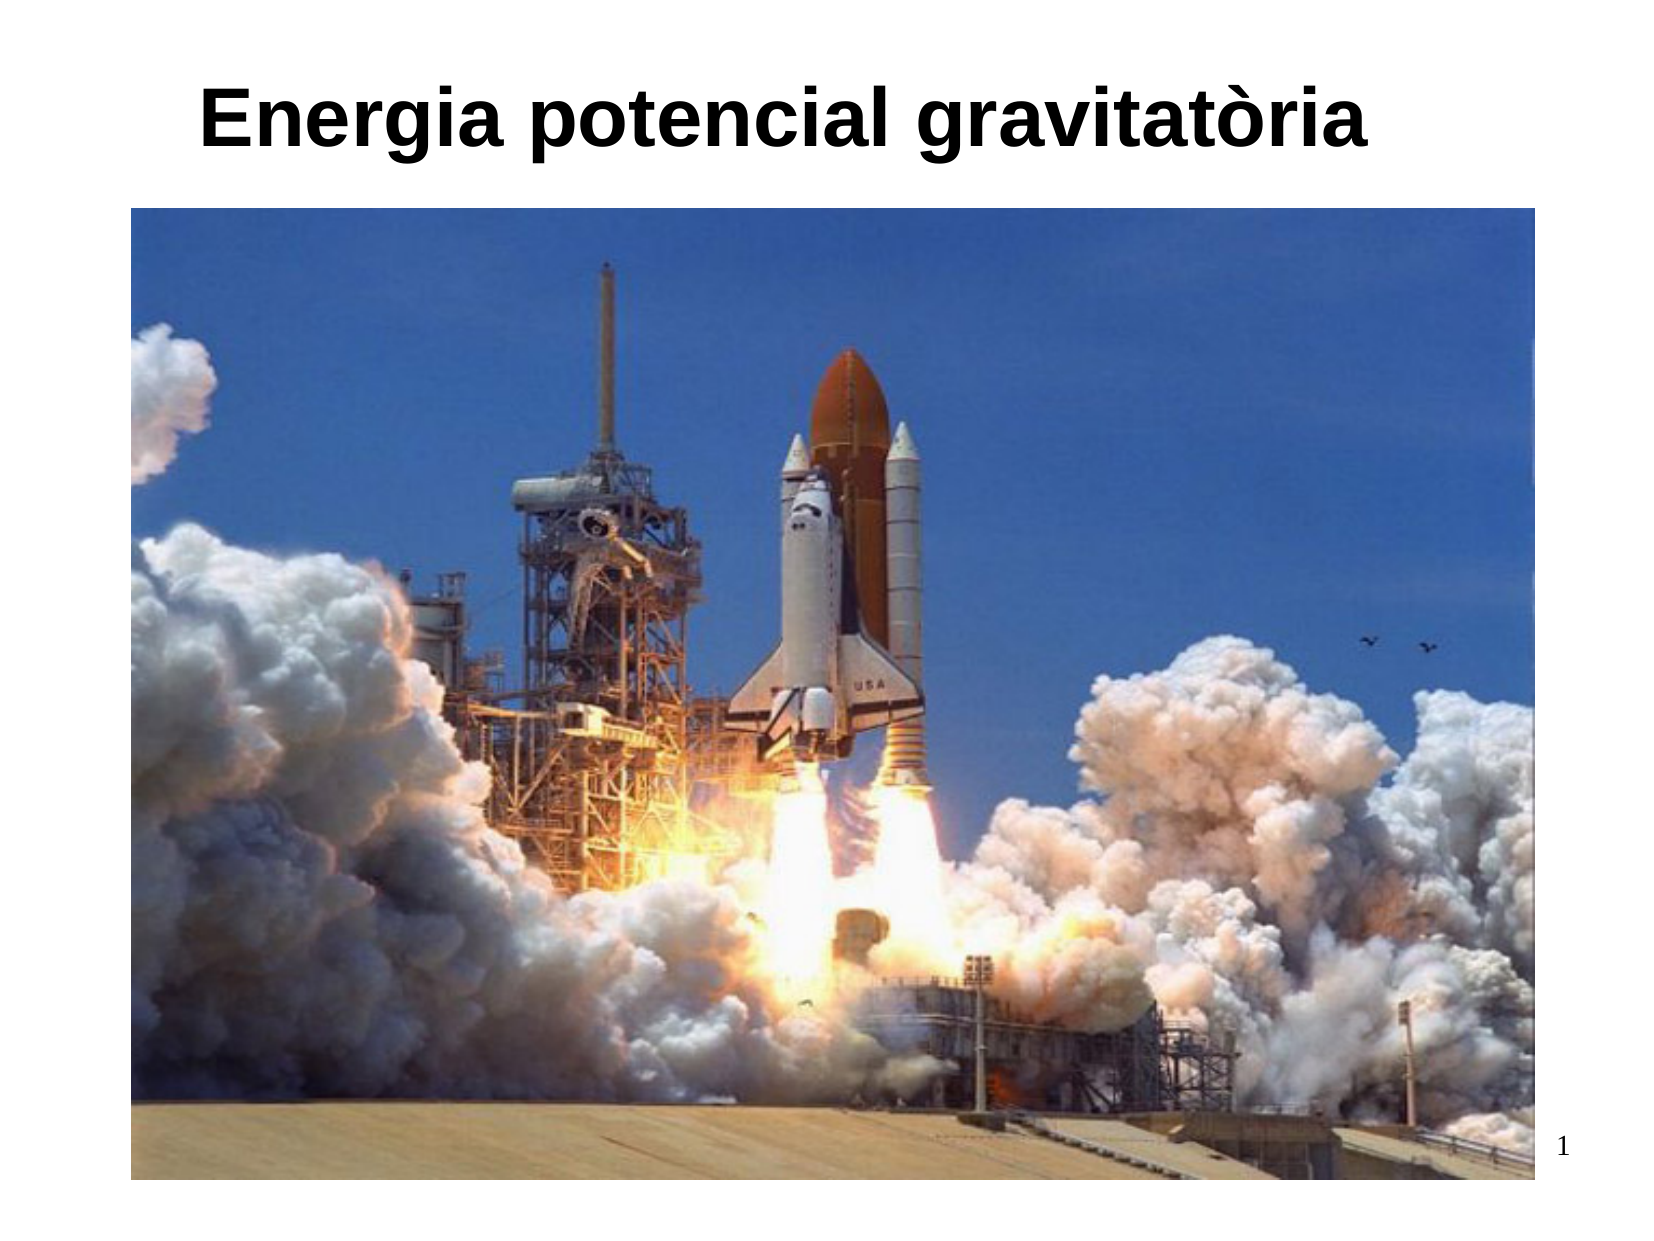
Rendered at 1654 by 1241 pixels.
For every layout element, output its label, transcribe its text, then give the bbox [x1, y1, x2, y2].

text_box Energia potencial gravitatòria [184, 63, 1521, 172]
picture [131, 208, 1535, 1180]
